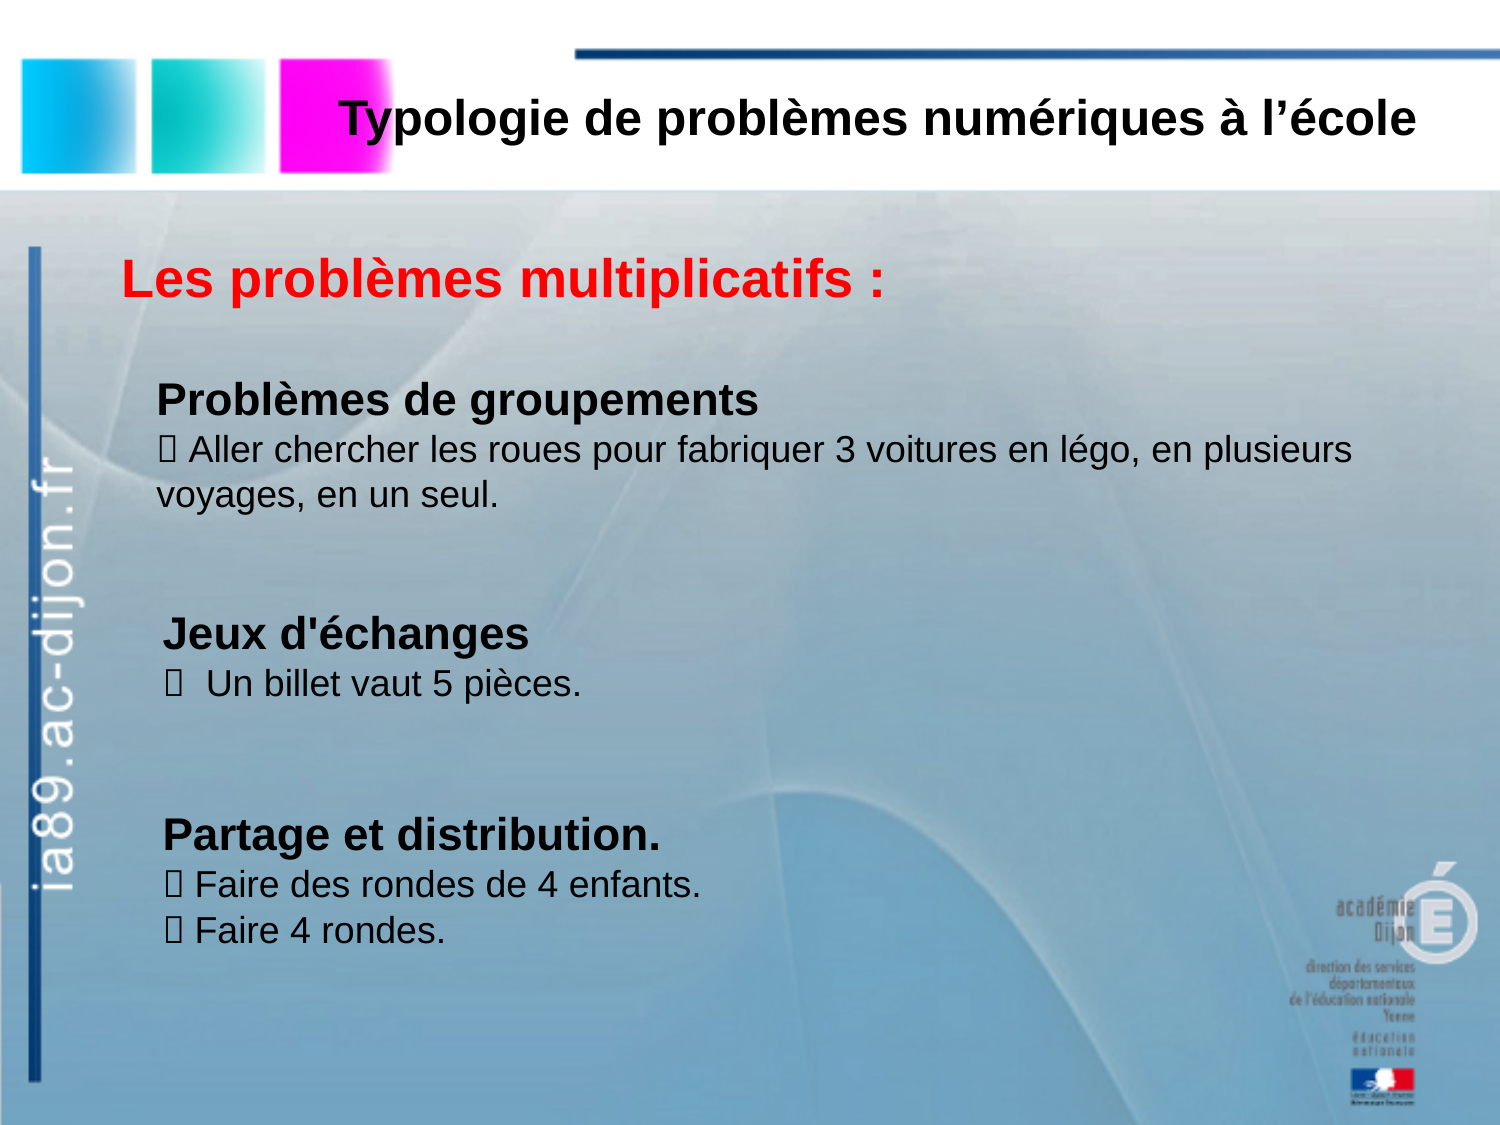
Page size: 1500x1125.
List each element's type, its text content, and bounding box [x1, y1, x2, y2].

subtitle [98, 285, 1406, 923]
text_box Problèmes de groupements  Aller chercher les roues pour fabriquer 3 voitures en légo, en plusieurs voyages, en un seul. [141, 362, 1406, 522]
text_box Partage et distribution.  Faire des rondes de 4 enfants.  Faire 4 rondes. [147, 797, 1412, 959]
title Typologie de problèmes numériques à l’école [177, 63, 1447, 167]
text_box Jeux d'échanges  Un billet vaut 5 pièces. [147, 596, 1412, 712]
text_box Les problèmes multiplicatifs : [106, 236, 1406, 317]
picture [0, 0, 1500, 1125]
